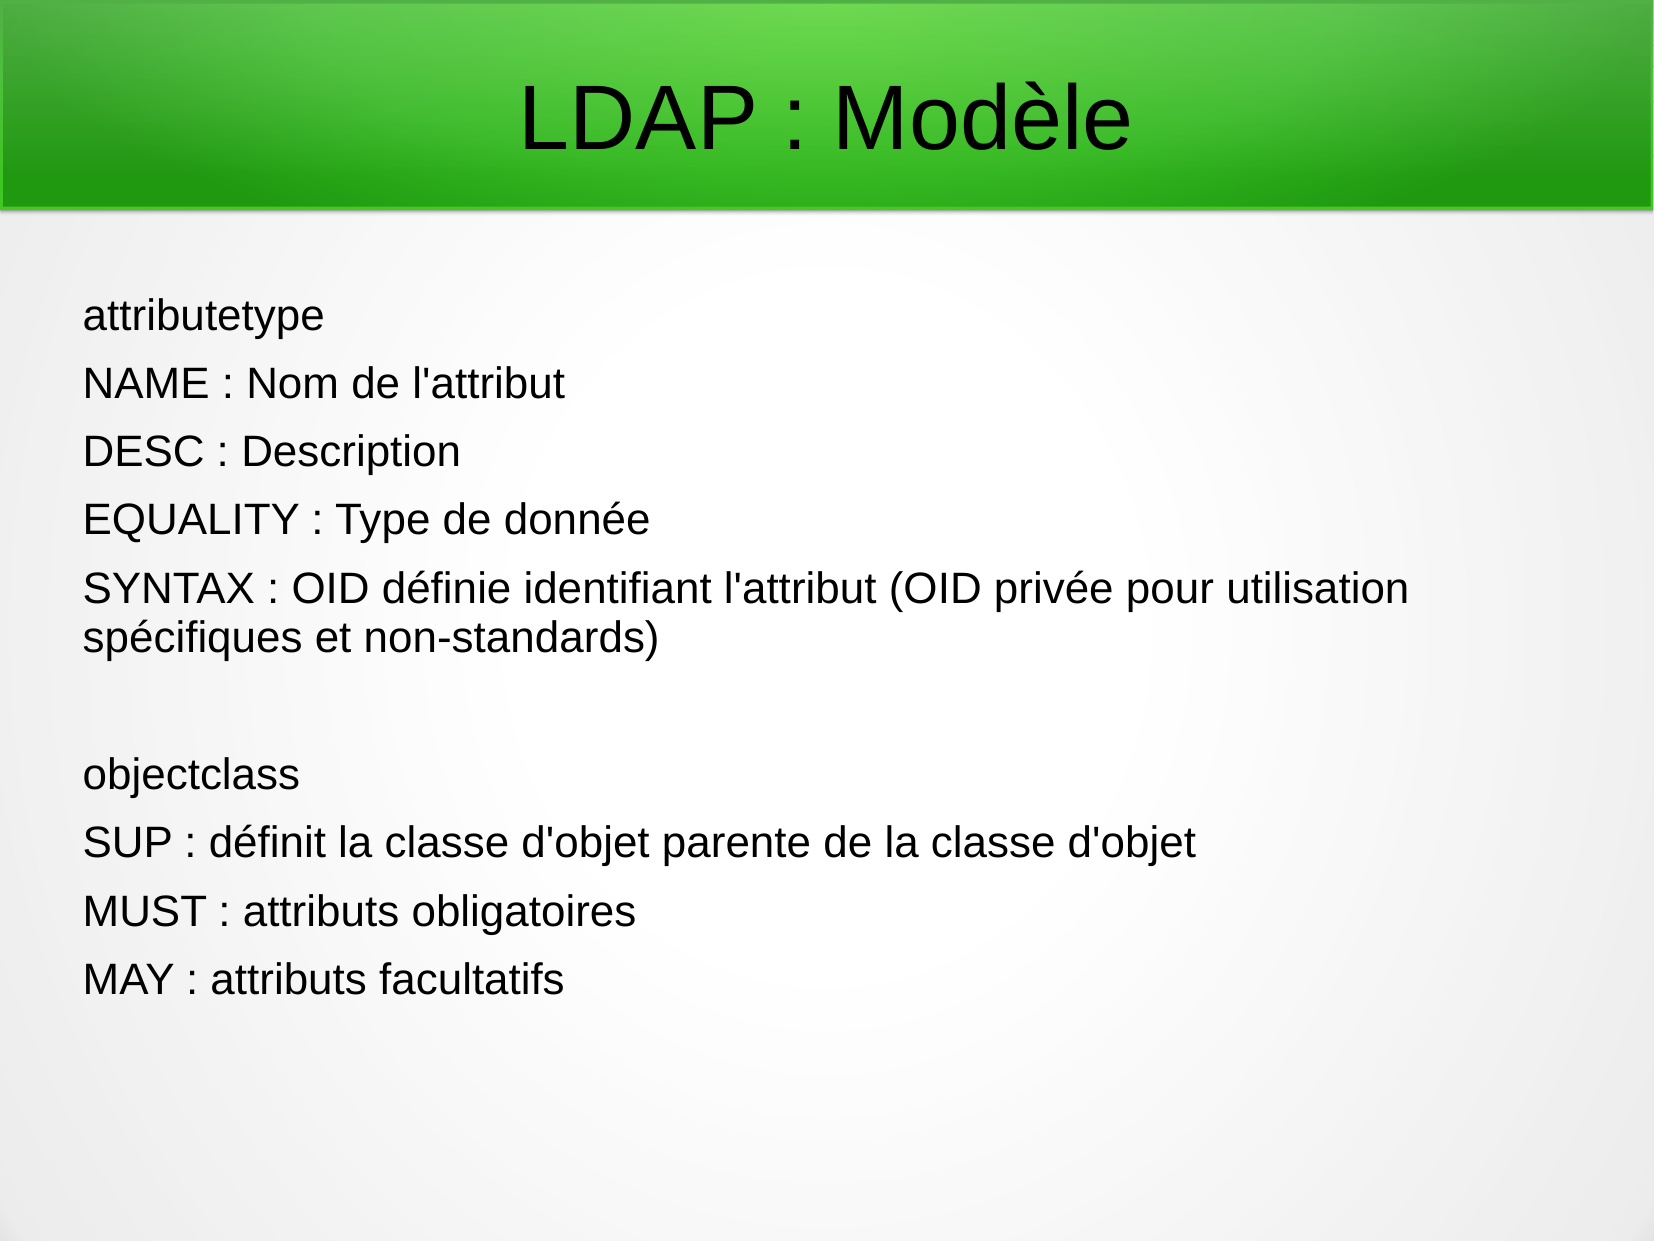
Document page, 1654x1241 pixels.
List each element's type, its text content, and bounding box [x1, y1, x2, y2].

title LDAP : Modèle [82, 47, 1571, 189]
list attributetype NAME : Nom de l'attribut DESC : Description EQUALITY : Type de donnée SYNTAX : OID définie identifiant l'attribut (OID privée pour utilisation spécifiques et non-standards) objectclass SUP : définit la classe d'objet parente de la classe d'objet MUST : attributs obligatoires MAY : attributs facultatifs [82, 290, 1571, 1010]
